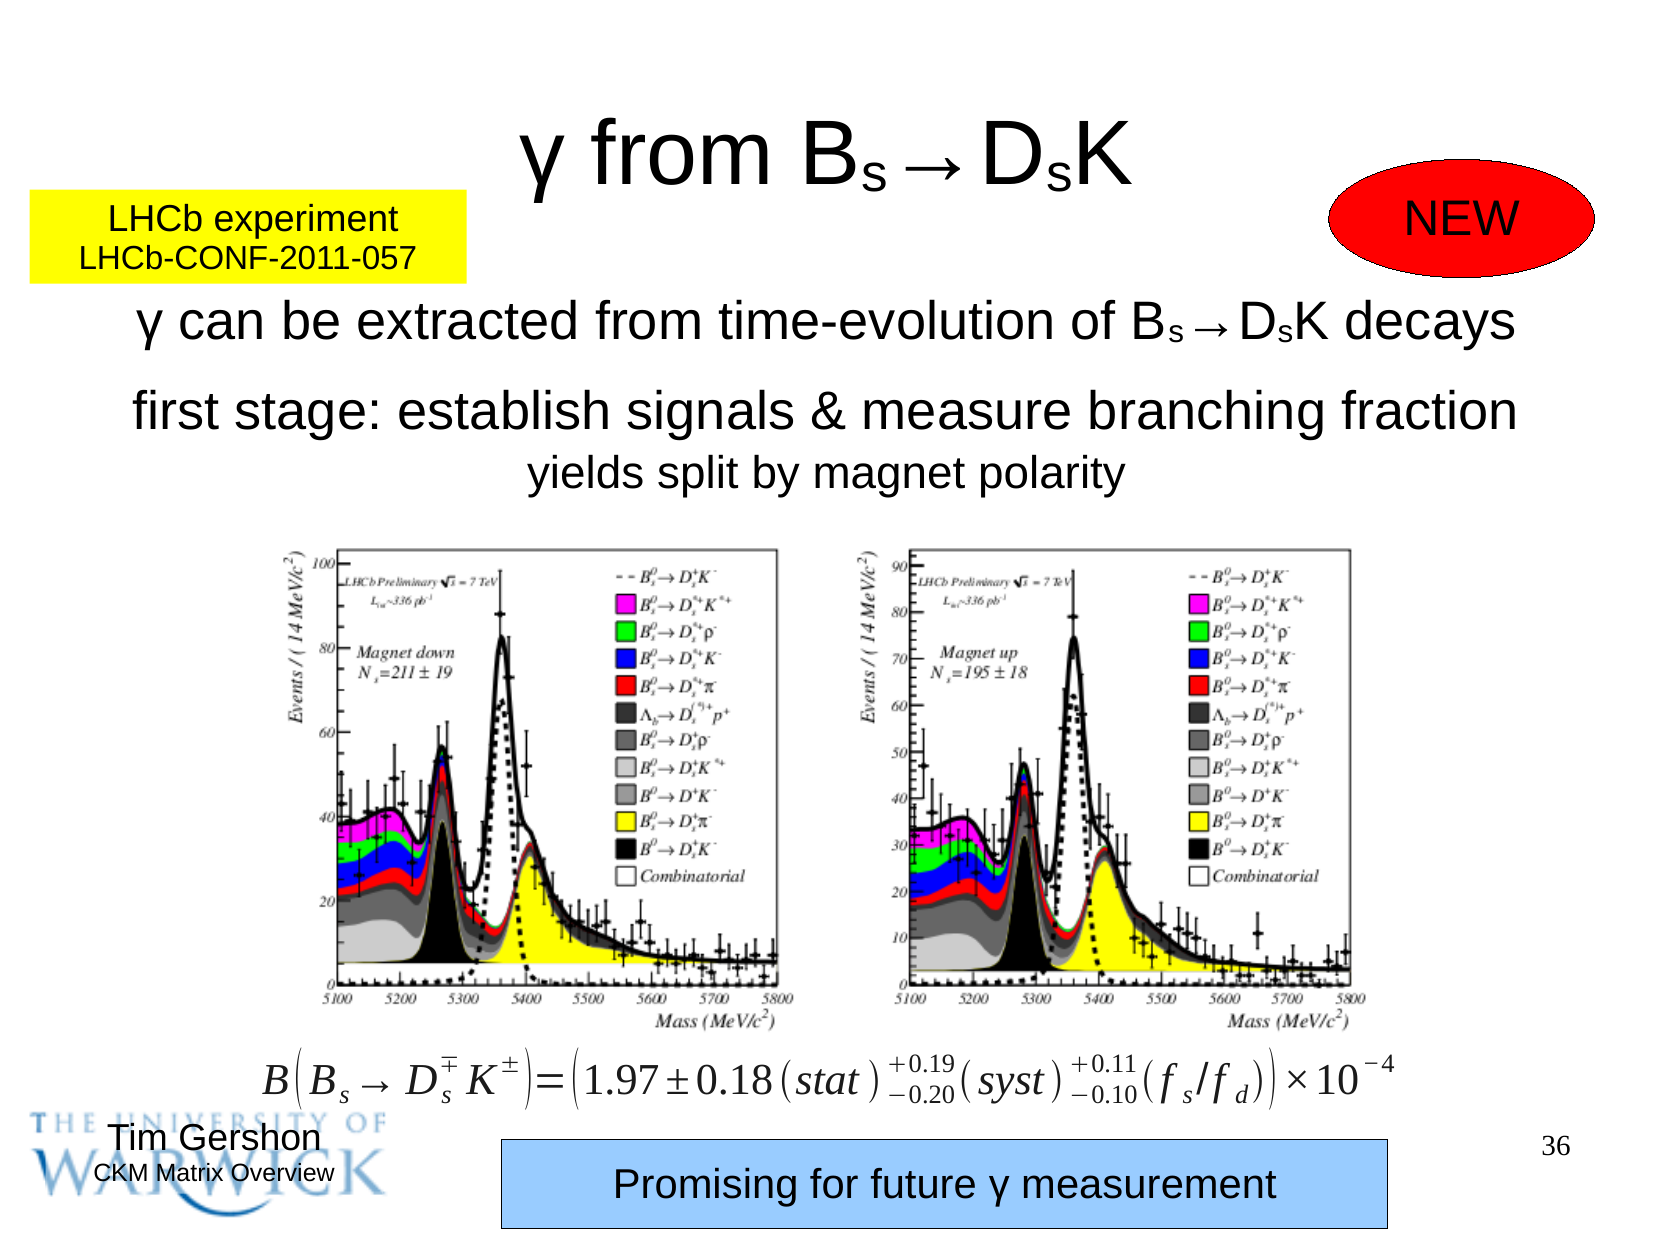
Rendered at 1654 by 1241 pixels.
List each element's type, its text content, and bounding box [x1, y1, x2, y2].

list γ can be extracted from time-evolution of Bs→DsK decays first stage: establish signals & measure branching fraction yields split by magnet polarity [82, 290, 1571, 768]
text_box NEW [1328, 159, 1595, 278]
text_box Promising for future γ measurement [501, 1139, 1388, 1229]
text_box Tim Gershon CKM Matrix Overview [45, 1108, 384, 1194]
picture [268, 522, 1386, 1045]
text_box LHCb experiment LHCb-CONF-2011-057 [29, 189, 467, 284]
picture [19, 1106, 406, 1232]
chart [248, 1045, 1406, 1113]
title γ from Bs→DsK [82, 49, 1571, 257]
